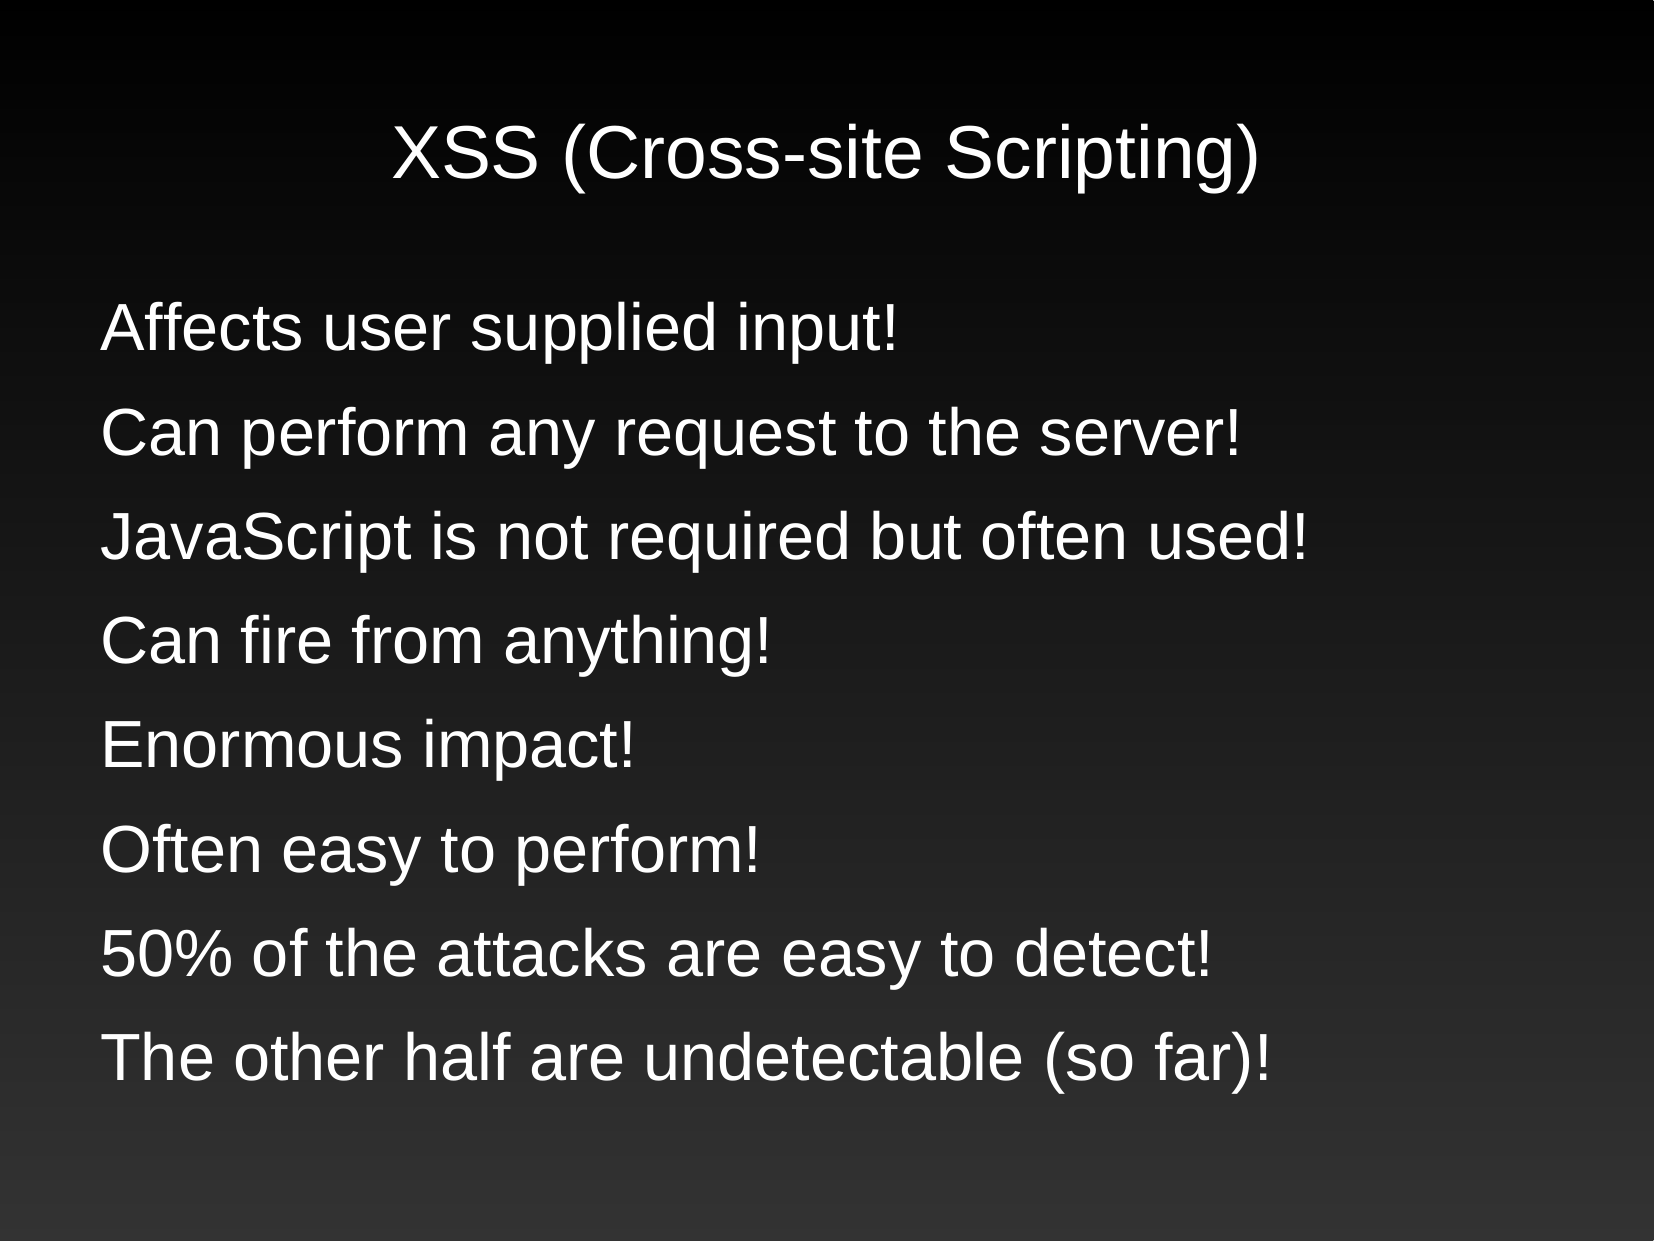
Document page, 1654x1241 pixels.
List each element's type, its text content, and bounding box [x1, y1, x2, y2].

title XSS (Cross-site Scripting) [82, 49, 1571, 257]
list Affects user supplied input! Can perform any request to the server! JavaScript is not required but often used! Can fire from anything! Enormous impact! Often easy to perform! 50% of the attacks are easy to detect! The other half are undetectable (so far)! [82, 290, 1571, 1109]
